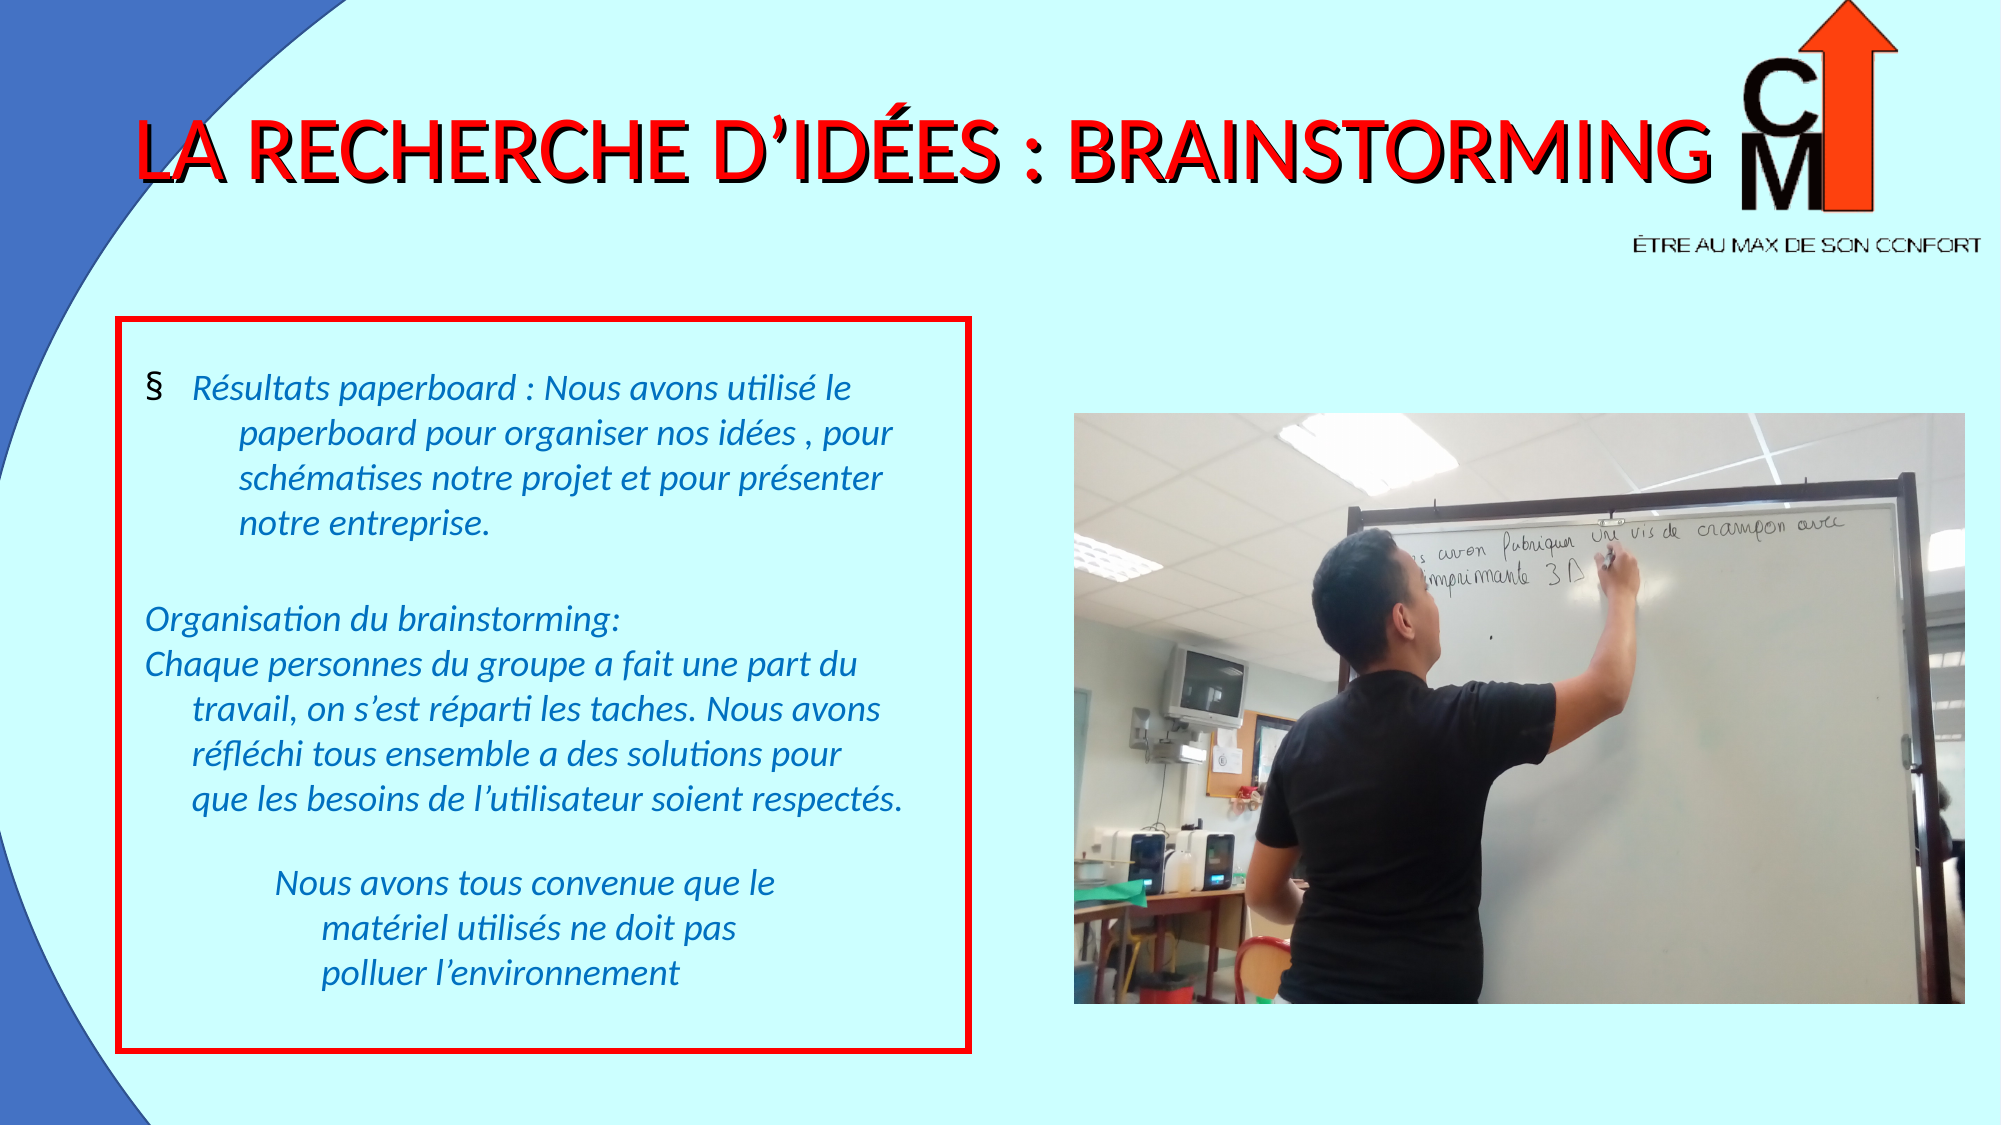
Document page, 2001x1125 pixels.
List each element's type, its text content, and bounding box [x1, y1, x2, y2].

text_box Nous avons tous convenue que le matériel utilisés ne doit pas polluer l’environnement [213, 850, 850, 1051]
text_box LA RECHERCHE D’IDÉES : BRAINSTORMING [118, 80, 1746, 207]
picture [1074, 0, 2001, 1004]
text_box Résultats paperboard : Nous avons utilisé le paperboard pour organiser nos idées , pour schématises notre projet et pour présenter notre entreprise. Organisation du brainstorming: Chaque personnes du groupe a fait une part du travail, on s’est réparti les taches. Nous avons réfléchi tous ensemble a des solutions pour que les besoins de l’utilisateur soient respectés. [130, 260, 921, 827]
